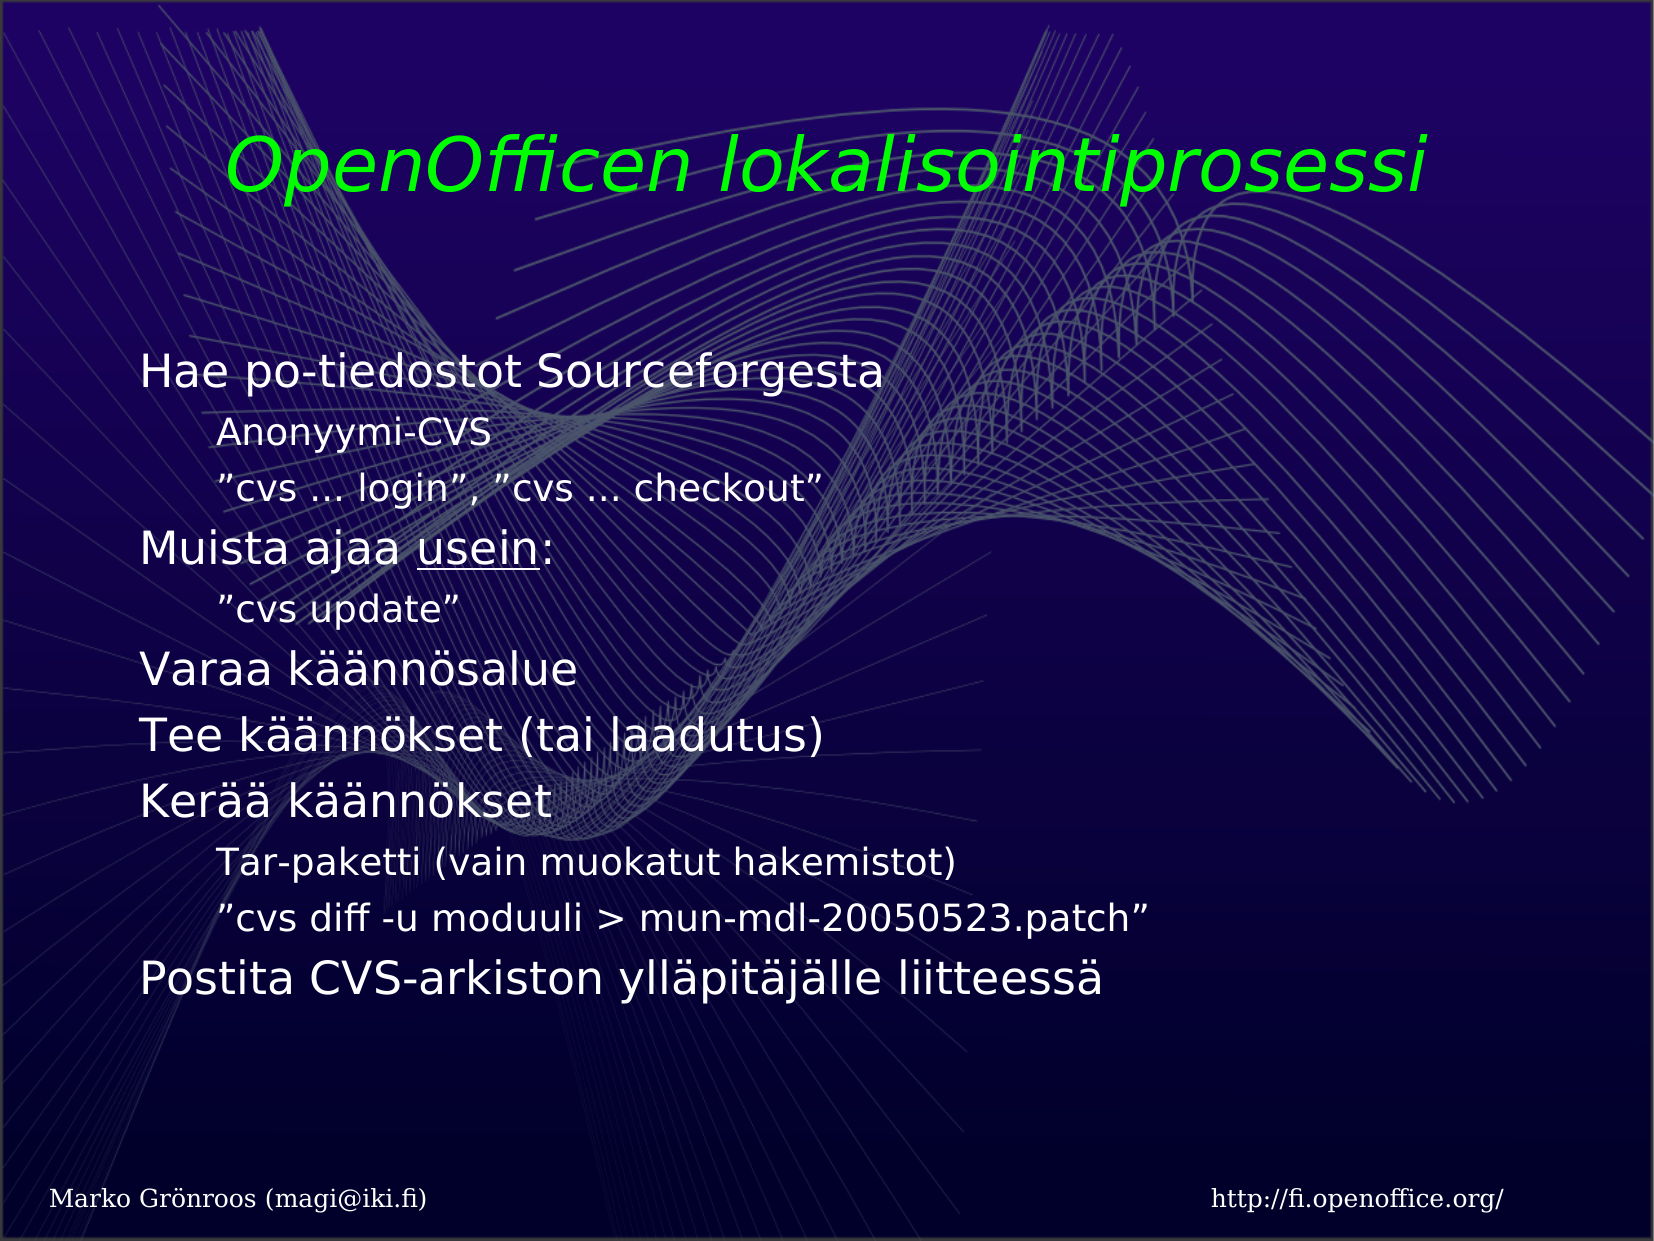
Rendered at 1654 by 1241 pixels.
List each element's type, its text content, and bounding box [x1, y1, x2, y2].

title OpenOfficen lokalisointiprosessi [121, 61, 1534, 269]
picture [0, 0, 1654, 1241]
list Hae po-tiedostot Sourceforgesta Anonyymi-CVS ”cvs ... login”, ”cvs ... checkout” Muista ajaa usein: ”cvs update” Varaa käännösalue Tee käännökset (tai laadutus) Kerää käännökset Tar-paketti (vain muokatut hakemistot) ”cvs diff -u moduuli > mun-mdl-20050523.patch” Postita CVS-arkiston ylläpitäjälle liitteessä [121, 344, 1534, 1127]
